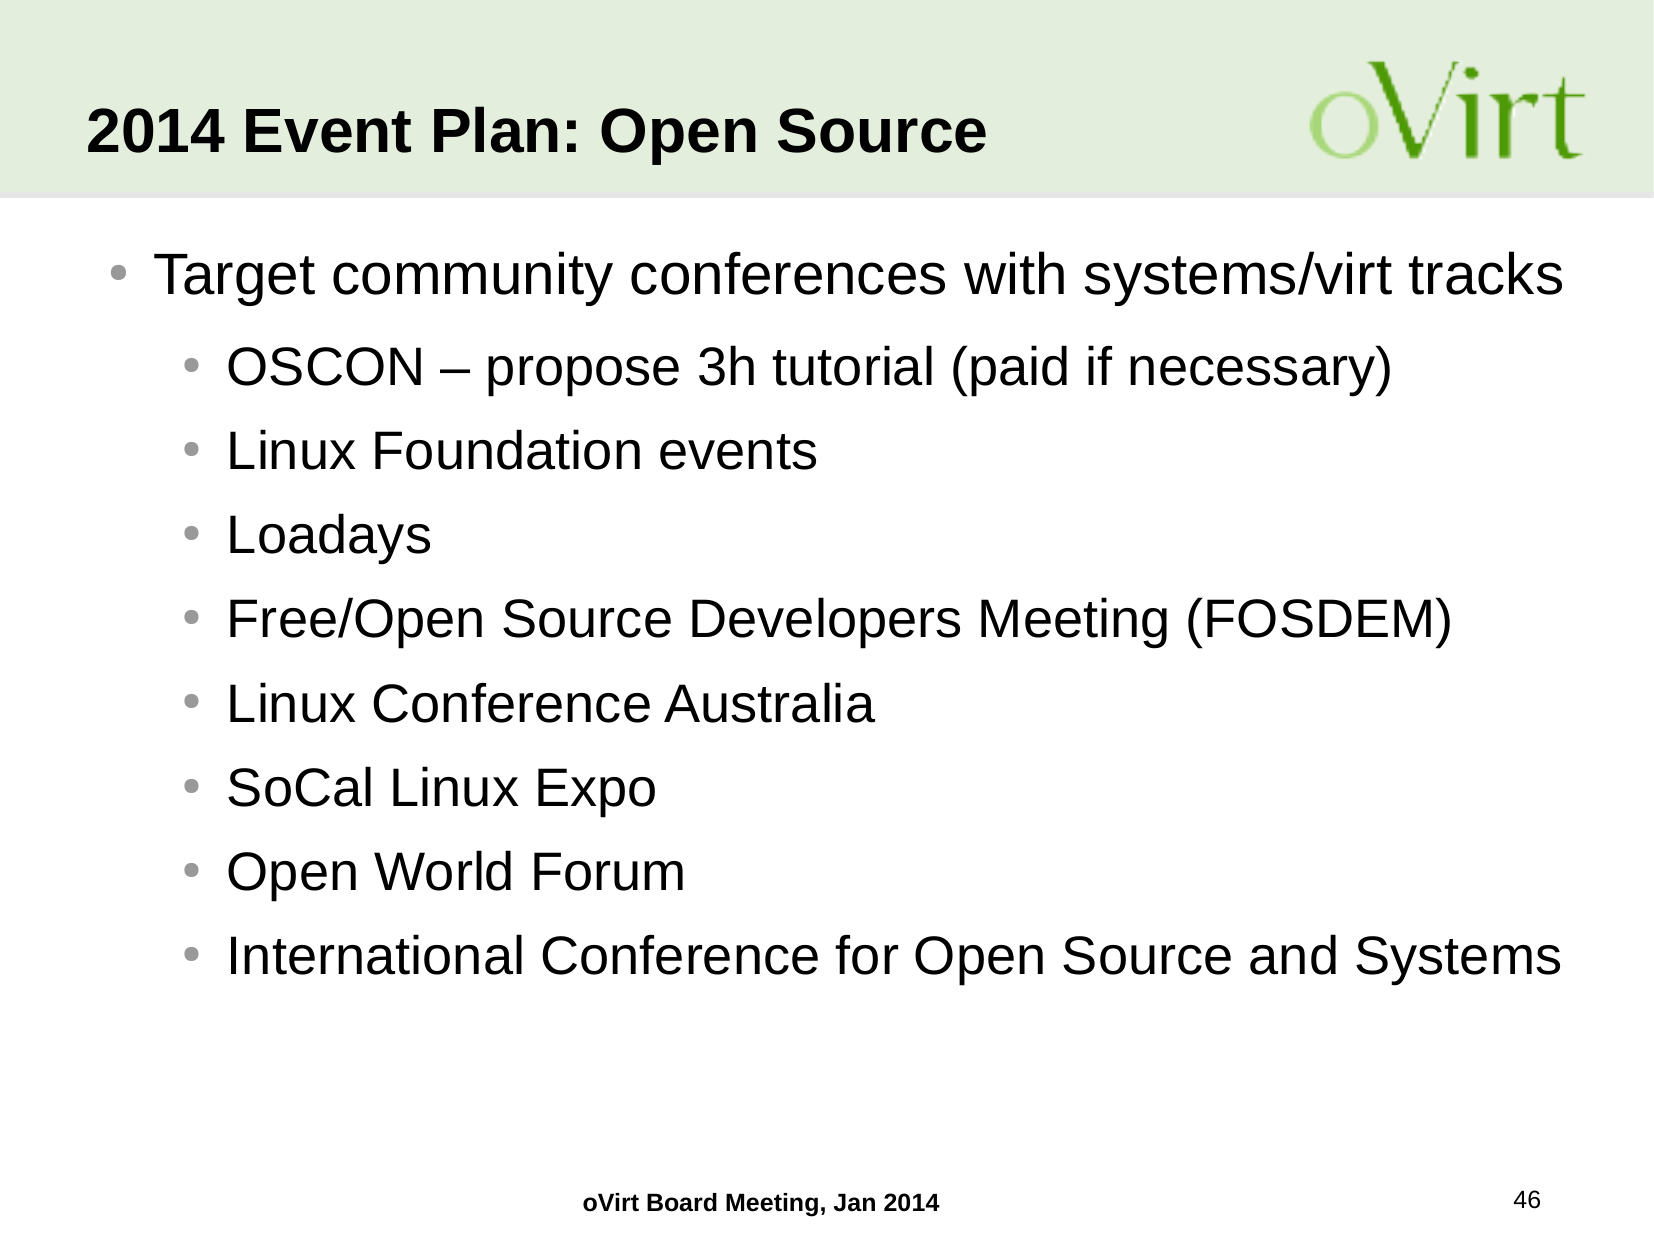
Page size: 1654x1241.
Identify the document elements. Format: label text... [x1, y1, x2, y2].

list Target community conferences with systems/virt tracks OSCON – propose 3h tutorial (paid if necessary) Linux Foundation events Loadays Free/Open Source Developers Meeting (FOSDEM) Linux Conference Australia SoCal Linux Expo Open World Forum International Conference for Open Source and Systems [93, 241, 1582, 987]
picture [1307, 36, 1613, 180]
title 2014 Event Plan: Open Source [86, 36, 1307, 225]
